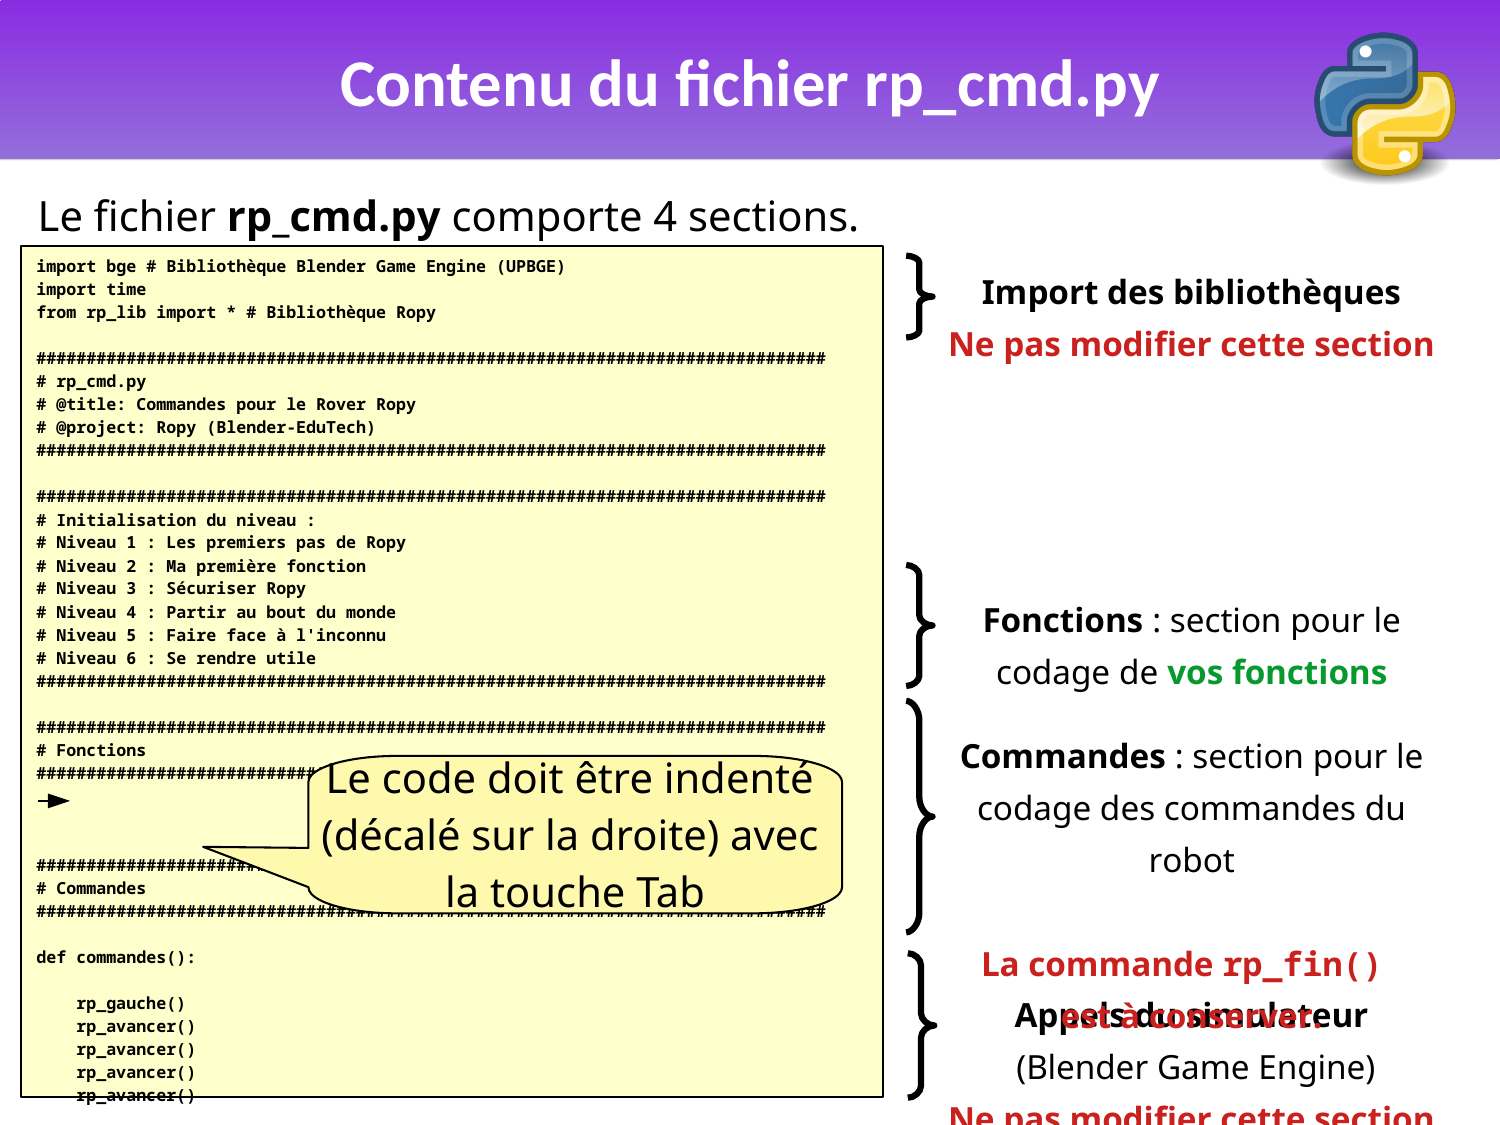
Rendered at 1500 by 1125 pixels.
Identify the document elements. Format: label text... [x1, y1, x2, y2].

text_box Contenu du fichier rp_cmd.py [0, 0, 1500, 159]
text_box [36, 273, 778, 344]
text_box Commandes : section pour le codage des commandes du robot La commande rp_fin() est à conserver. [926, 719, 1458, 925]
picture [1305, 29, 1465, 189]
text_box Import des bibliothèques Ne pas modifier cette section [931, 254, 1452, 347]
text_box Appels du simulateur (Blender Game Engine) Ne pas modifier cette section [926, 978, 1458, 1108]
text_box Fonctions : section pour le codage de vos fonctions [926, 583, 1458, 675]
text_box Le fichier rp_cmd.py comporte 4 sections. [22, 179, 1431, 236]
text_box Le code doit être indenté (décalé sur la droite) avec la touche Tab [203, 755, 843, 914]
text_box import bge # Bibliothèque Blender Game Engine (UPBGE) import time from rp_lib import * # Bibliothèque Ropy ############################################################################### # rp_cmd.py # @title: Commandes pour le Rover Ropy # @project: Ropy (Blender-EduTech) ############################################################################### ############################################################################### # Initialisation du niveau : # Niveau 1 : Les premiers pas de Ropy # Niveau 2 : Ma première fonction # Niveau 3 : Sécuriser Ropy # Niveau 4 : Partir au bout du monde # Niveau 5 : Faire face à l'inconnu # Niveau 6 : Se rendre utile ############################################################################### ############################################################################### # Fonctions ############################################################################### ############################################################################### # Commandes ############################################################################### def commandes(): rp_gauche() rp_avancer() rp_avancer() rp_avancer() rp_avancer() rp_fin() # A garder ############################################################################### # En: Externals calls << DONT CHANGE THIS SECTION >> # Fr: Appels externes << NE PAS MODIFIER CETTE SECTION >> ############################################################################### if __name__=='start': thread_cmd_start(commandes) if __name__=='stop': thread_cmd_stop() [20, 246, 884, 1098]
